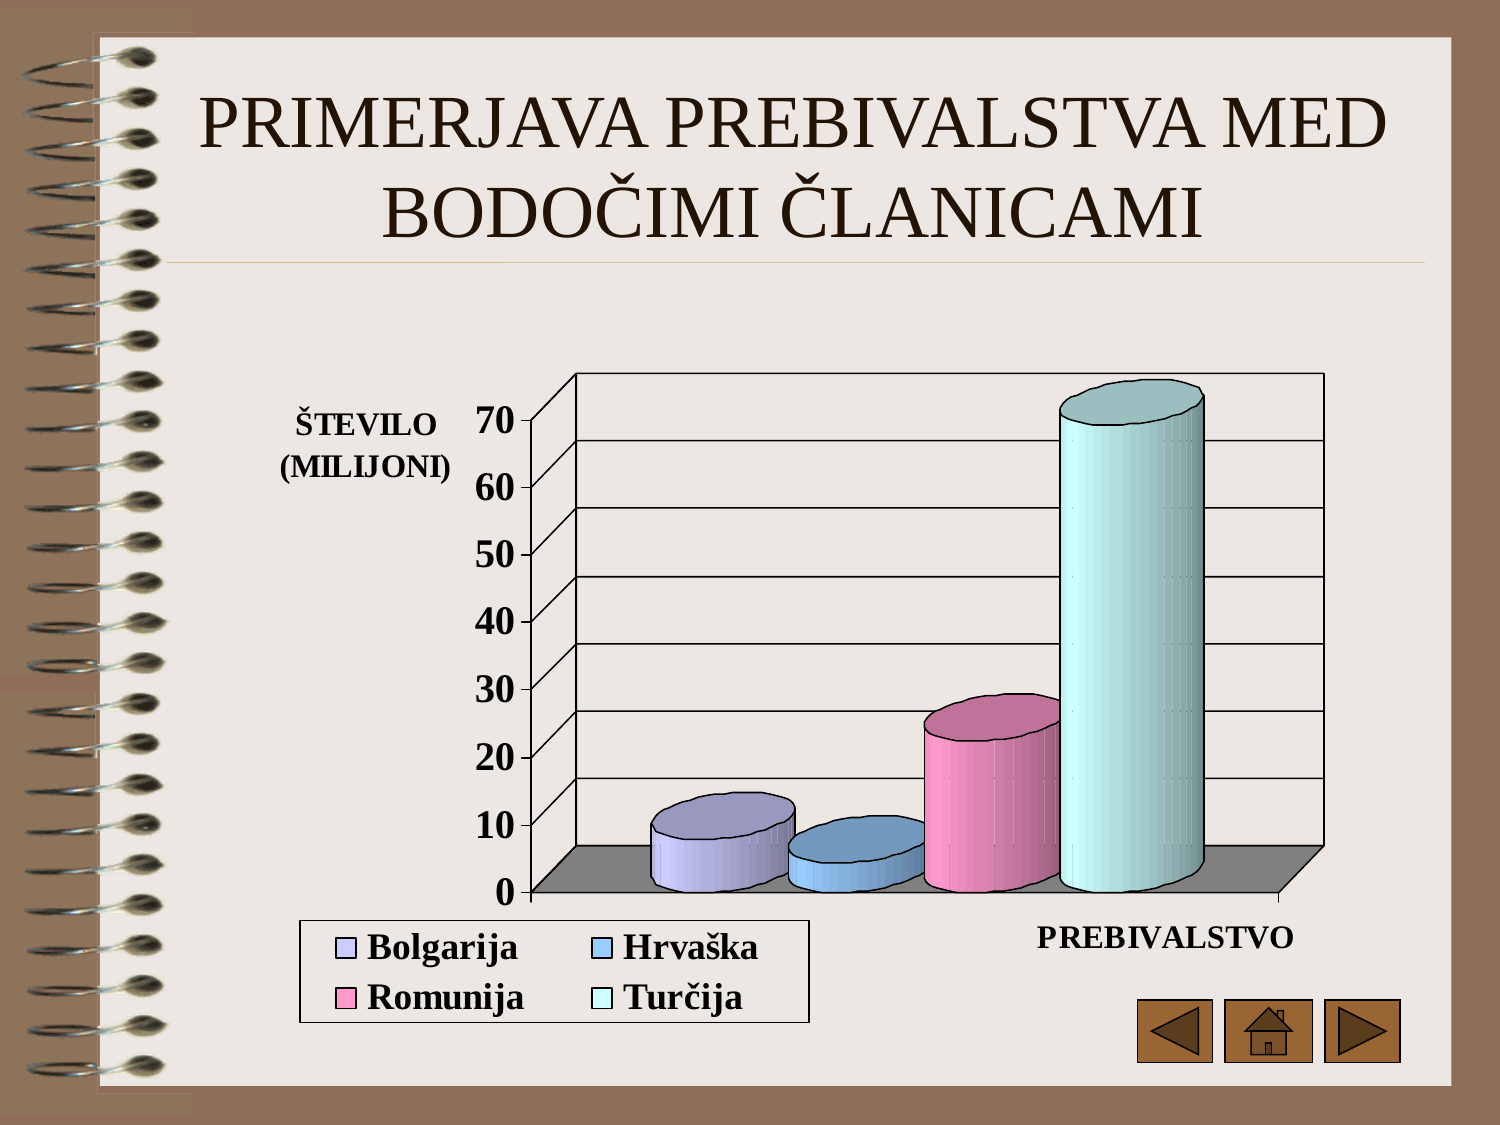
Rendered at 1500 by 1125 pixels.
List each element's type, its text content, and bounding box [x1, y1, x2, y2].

picture [0, 692, 194, 1115]
picture [0, 8, 194, 674]
text_box PRIMERJAVA PREBIVALSTVA MED BODOČIMI ČLANICAMI [162, 62, 1425, 263]
picture [256, 324, 1334, 1034]
text_box [1324, 999, 1400, 1063]
text_box [1224, 1034, 1313, 1063]
text_box [1137, 1034, 1213, 1063]
